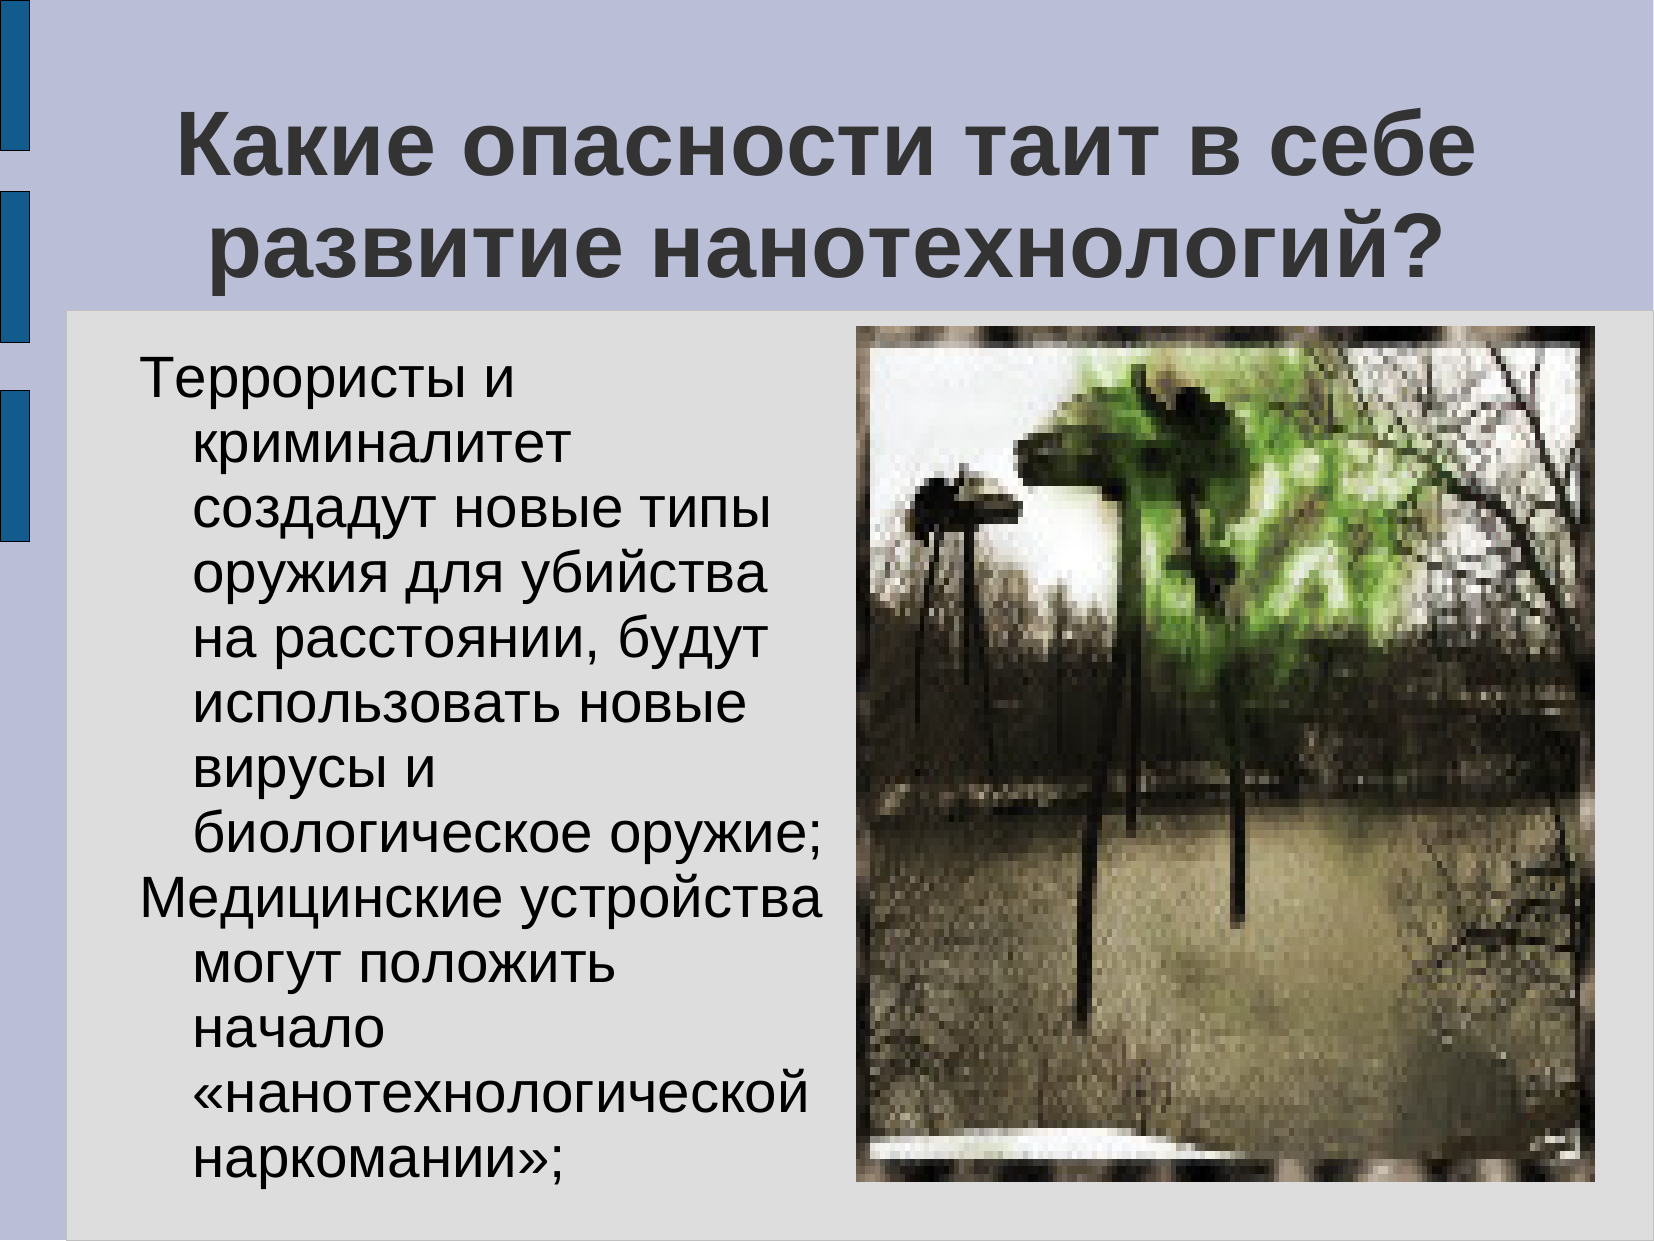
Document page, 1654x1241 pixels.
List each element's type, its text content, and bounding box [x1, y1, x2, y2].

list Террористы и криминалитет создадут новые типы оружия для убийства на расстоянии, будут использовать новые вирусы и биологическое оружие; Медицинские устройства могут положить начало «нанотехнологической наркомании»; [121, 344, 827, 1188]
title Какие опасности таит в себе развитие нанотехнологий? [121, 92, 1534, 298]
picture [856, 326, 1595, 1182]
